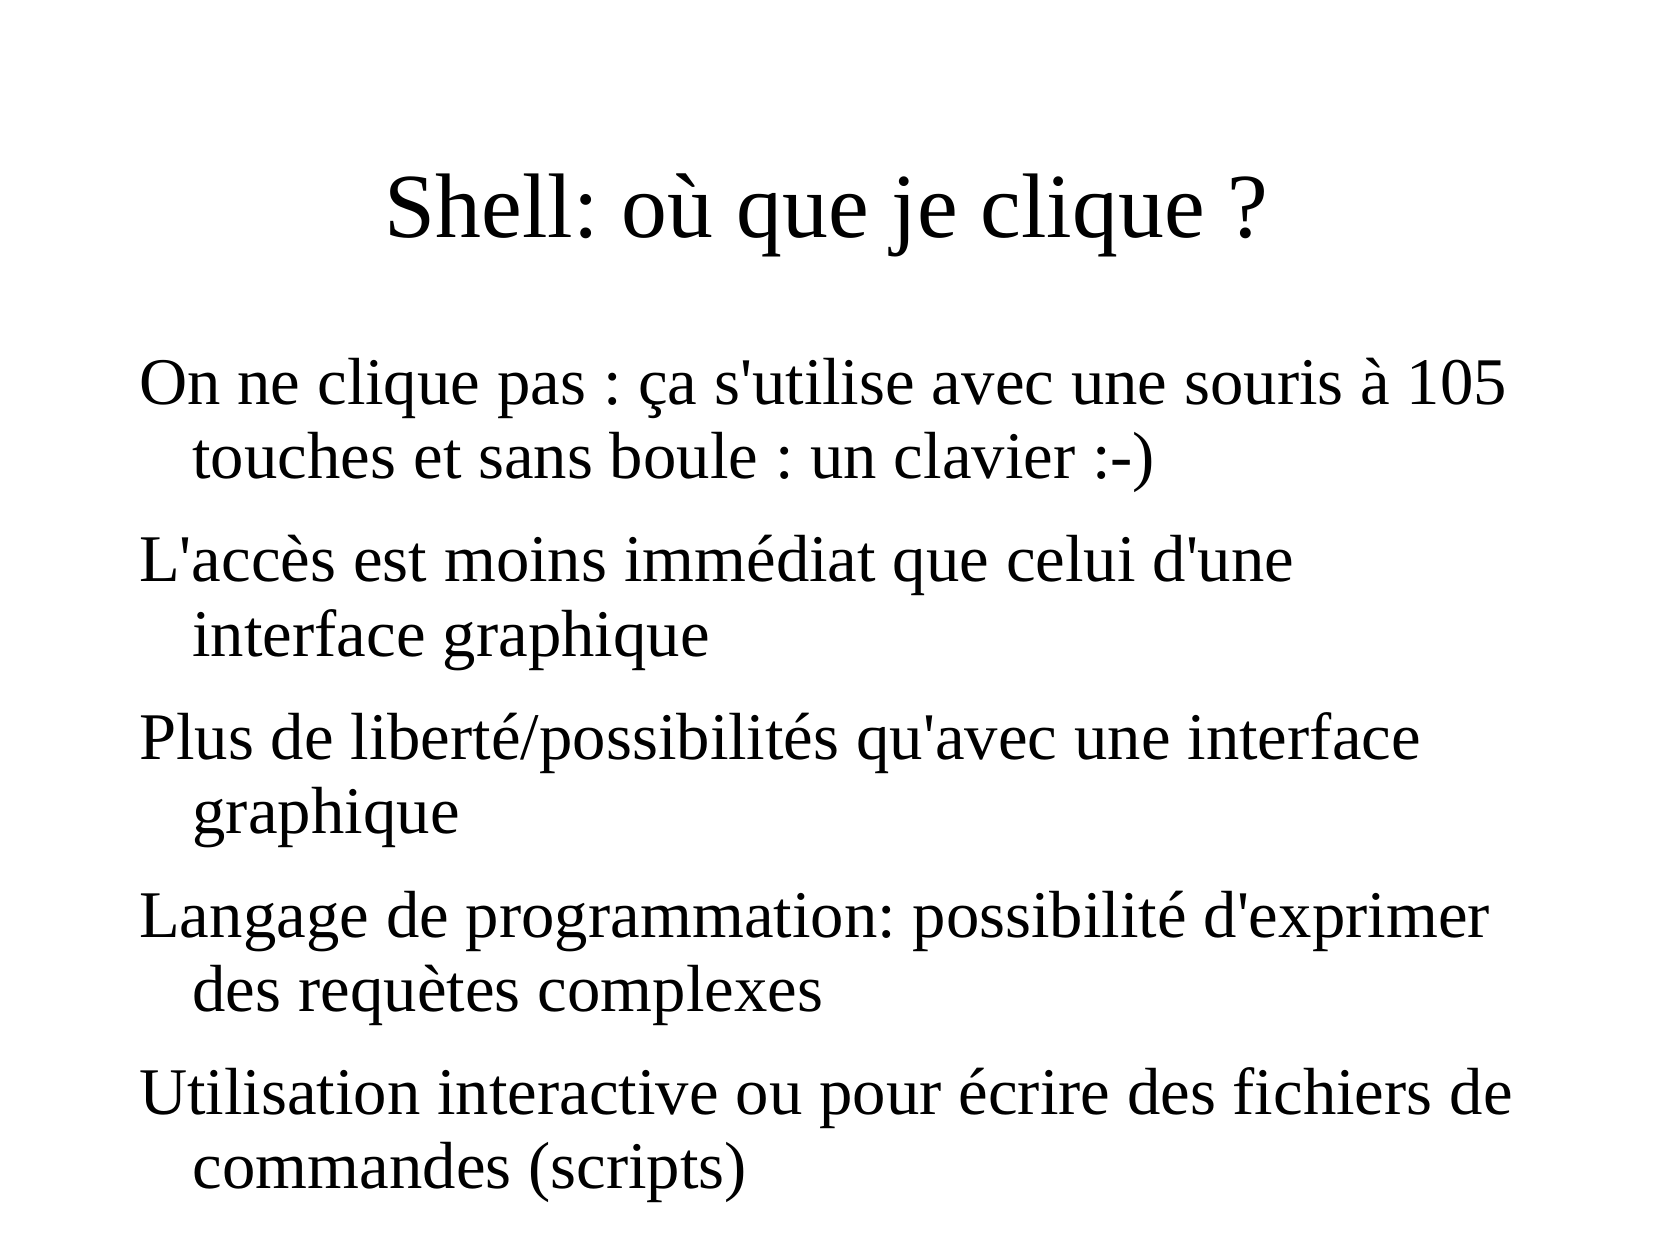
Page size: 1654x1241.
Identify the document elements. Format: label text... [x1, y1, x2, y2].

list On ne clique pas : ça s'utilise avec une souris à 105 touches et sans boule : un clavier :-) L'accès est moins immédiat que celui d'une interface graphique Plus de liberté/possibilités qu'avec une interface graphique Langage de programmation: possibilité d'exprimer des requètes complexes Utilisation interactive ou pour écrire des fichiers de commandes (scripts) [121, 344, 1534, 1204]
title Shell: où que je clique ? [121, 102, 1534, 311]
